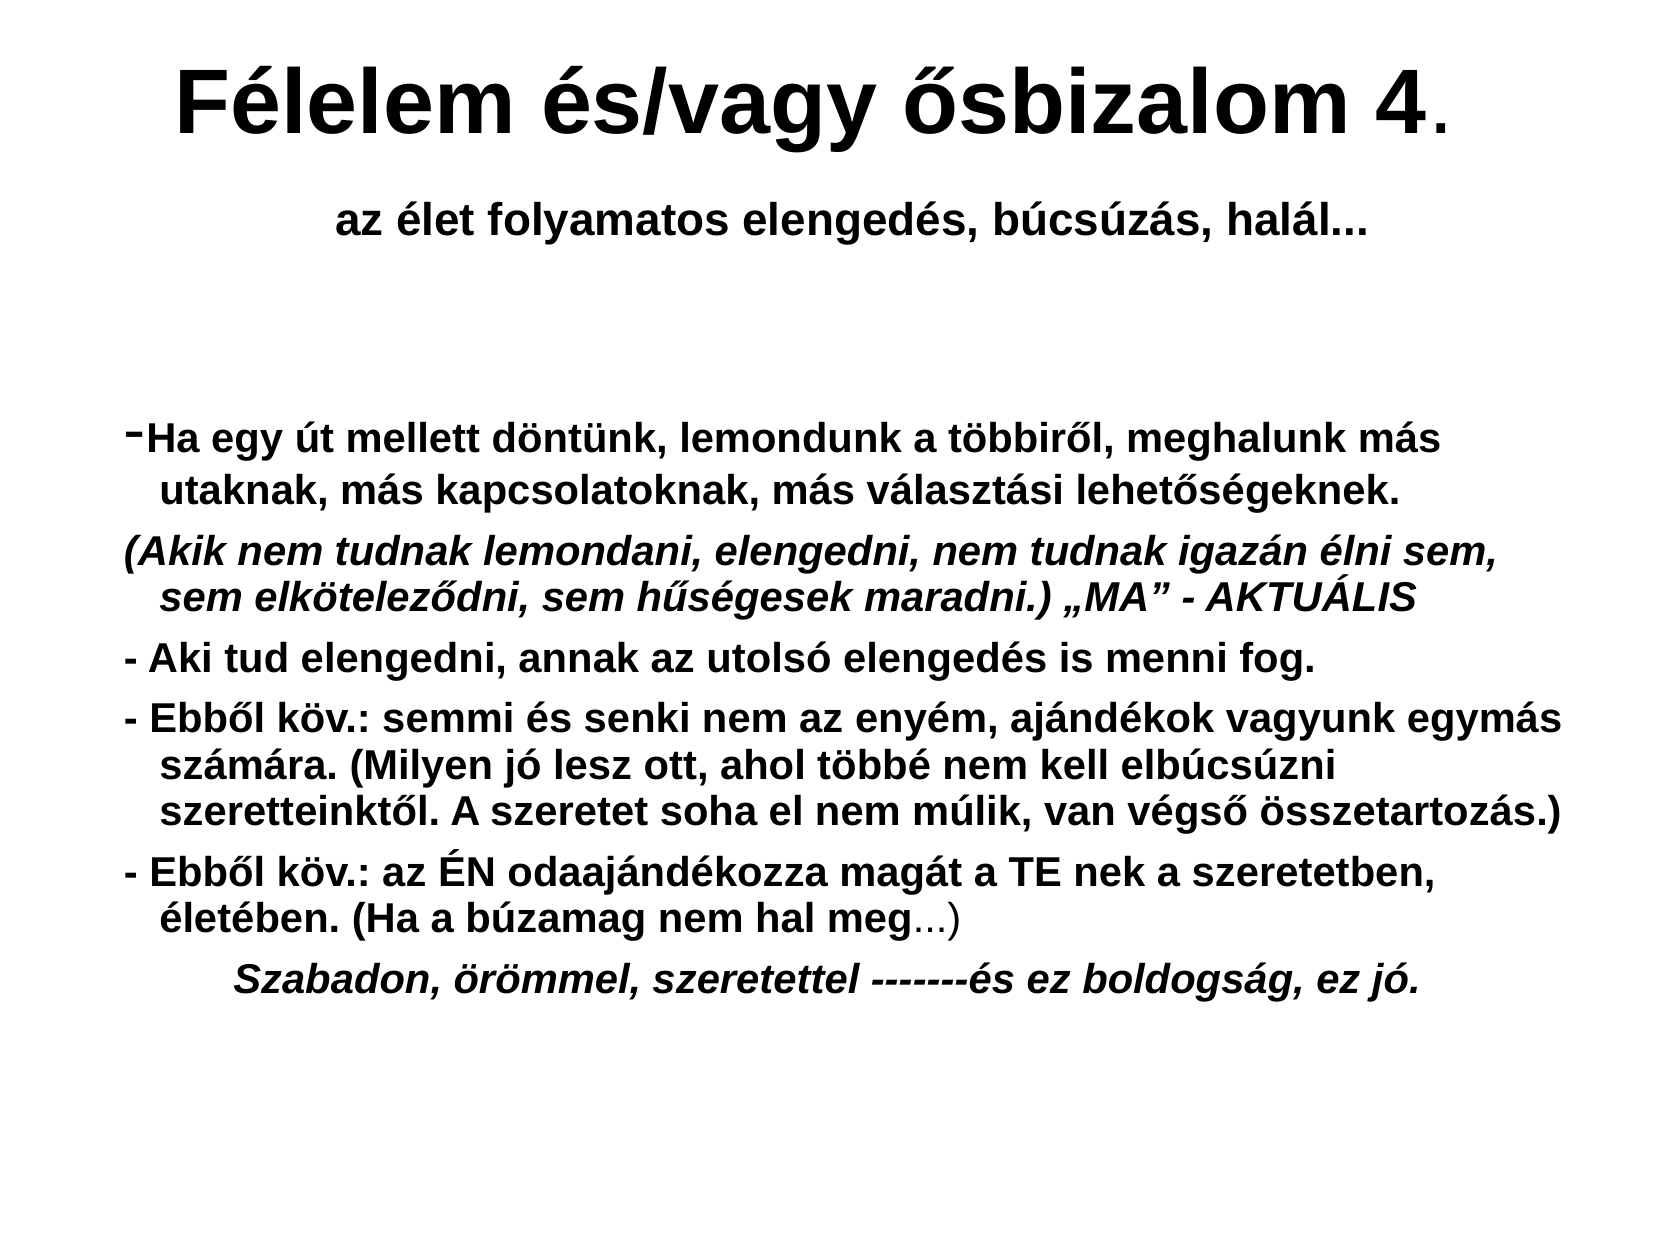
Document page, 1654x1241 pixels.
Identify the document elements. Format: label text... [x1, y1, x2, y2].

title Félelem és/vagy ősbizalom 4. az élet folyamatos elengedés, búcsúzás, halál... [82, 36, 1571, 269]
subtitle -Ha egy út mellett döntünk, lemondunk a többiről, meghalunk más utaknak, más kapcsolatoknak, más választási lehetőségeknek. (Akik nem tudnak lemondani, elengedni, nem tudnak igazán élni sem, sem elköteleződni, sem hűségesek maradni.) „MA” - AKTUÁLIS - Aki tud elengedni, annak az utolsó elengedés is menni fog. - Ebből köv.: semmi és senki nem az enyém, ajándékok vagyunk egymás számára. (Milyen jó lesz ott, ahol többé nem kell elbúcsúzni szeretteinktől. A szeretet soha el nem múlik, van végső összetartozás.) - Ebből köv.: az ÉN odaajándékozza magát a TE nek a szeretetben, életében. (Ha a búzamag nem hal meg...) Szabadon, örömmel, szeretettel -------és ez boldogság, ez jó. [88, 295, 1577, 1099]
